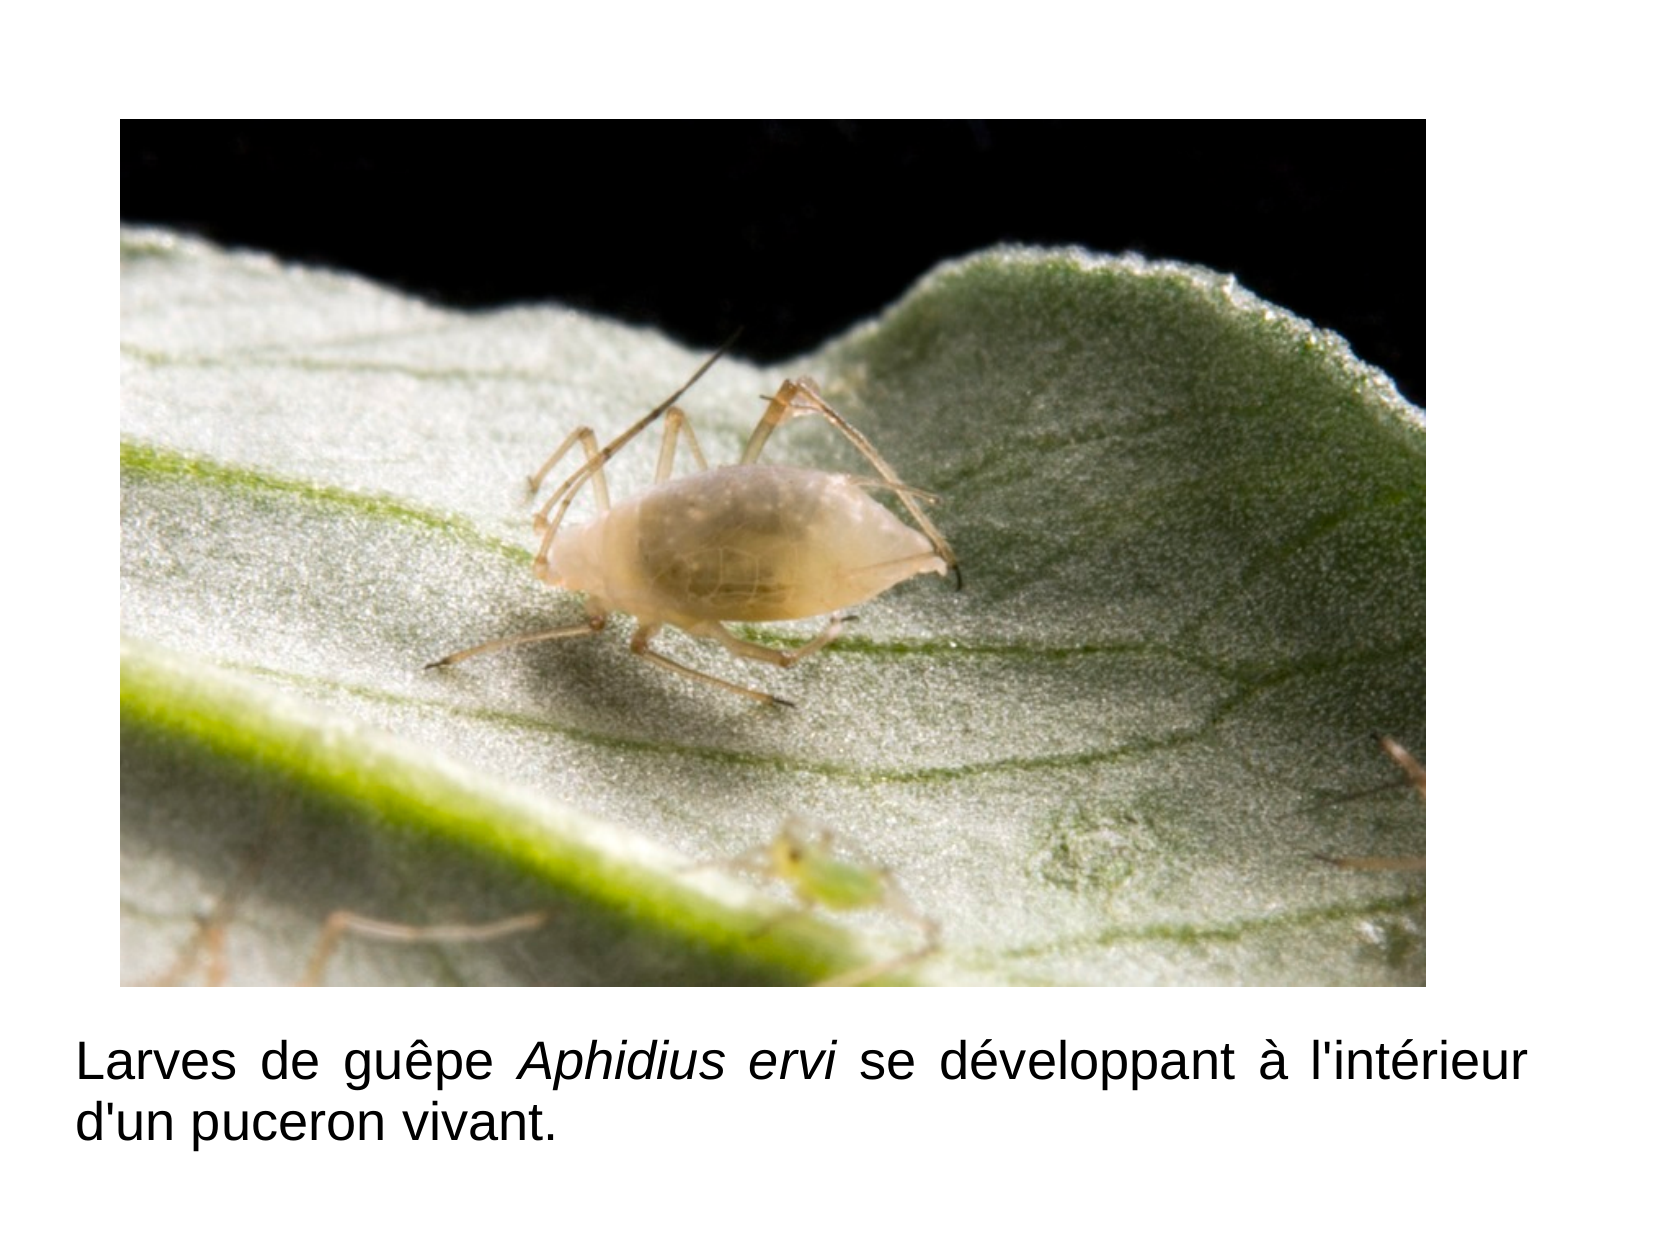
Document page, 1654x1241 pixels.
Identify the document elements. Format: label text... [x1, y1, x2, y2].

subtitle Larves de guêpe Aphidius ervi se développant à l'intérieur d'un puceron vivant. [75, 997, 1531, 1186]
picture [120, 119, 1426, 987]
